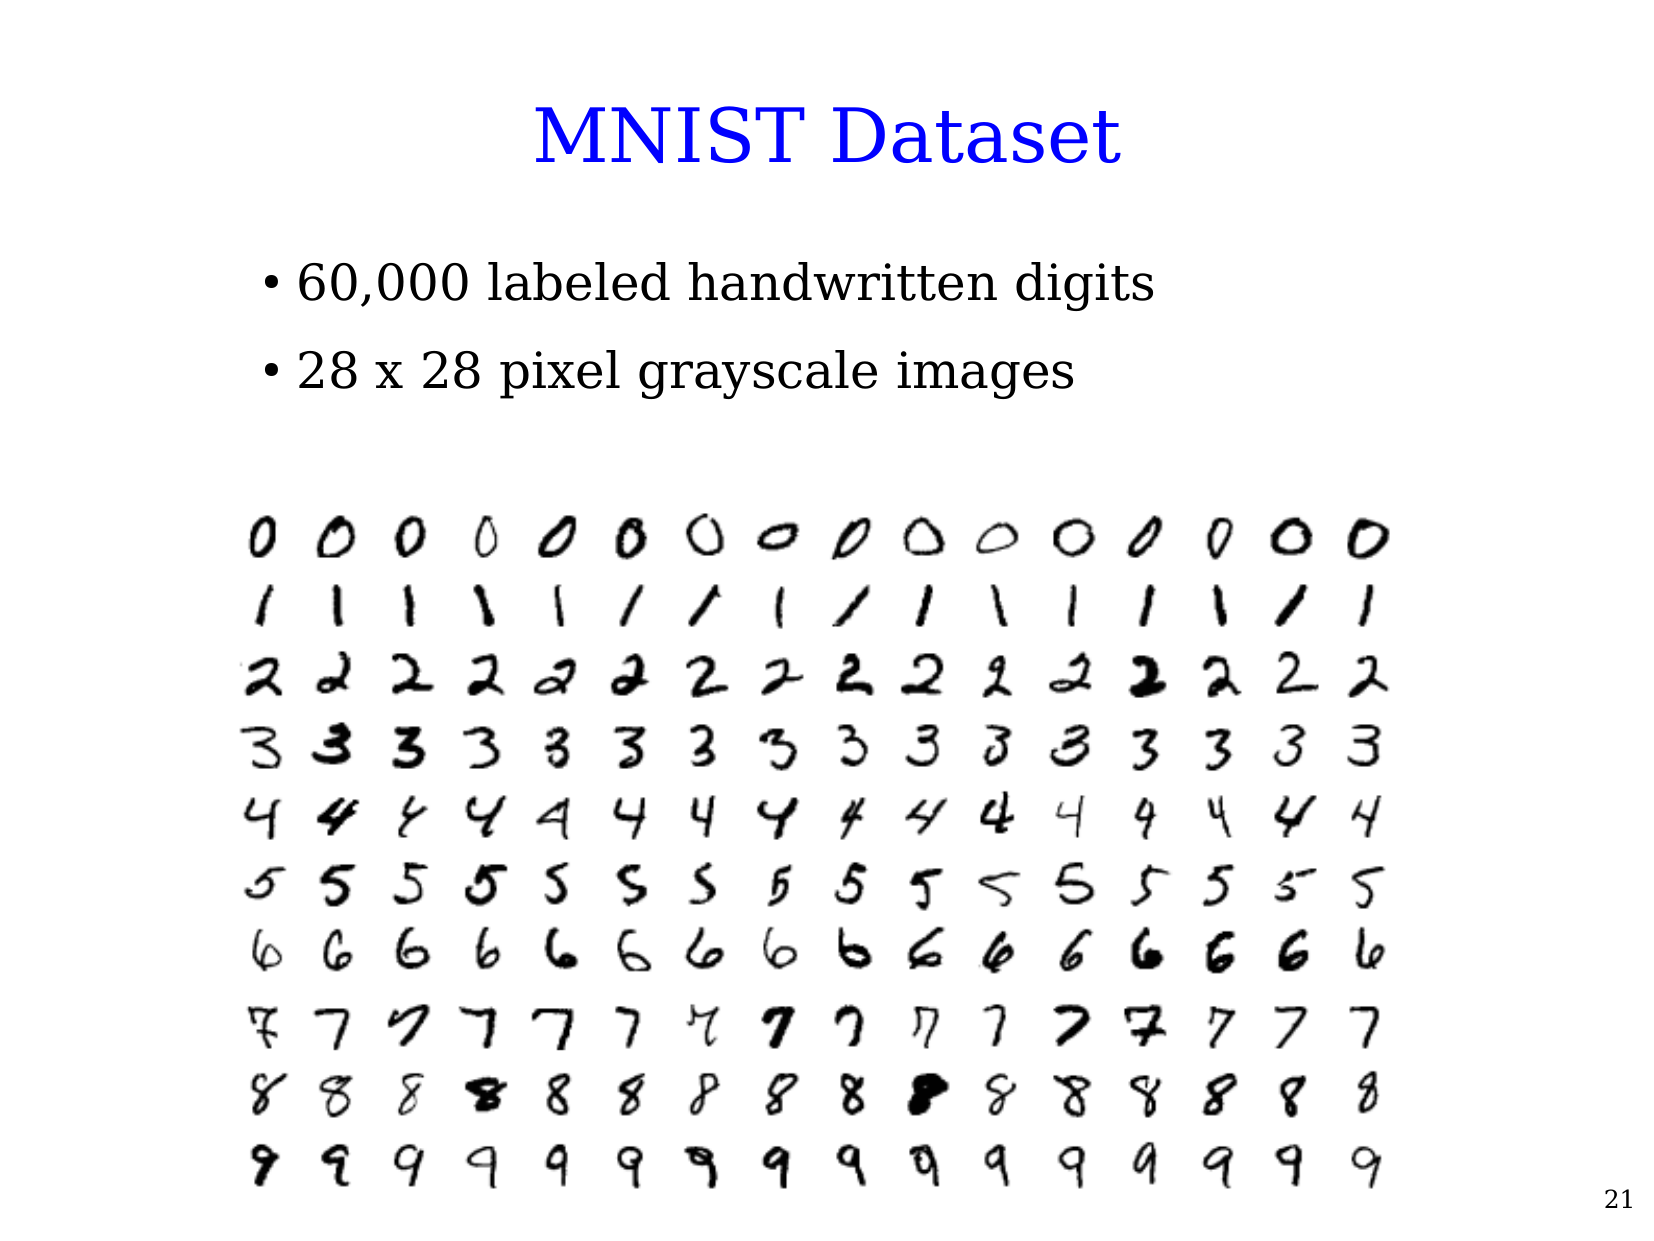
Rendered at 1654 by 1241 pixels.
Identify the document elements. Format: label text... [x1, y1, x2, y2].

list 60,000 labeled handwritten digits 28 x 28 pixel grayscale images [121, 253, 1534, 1127]
picture [178, 487, 1417, 1241]
title MNIST Dataset [121, 32, 1534, 241]
